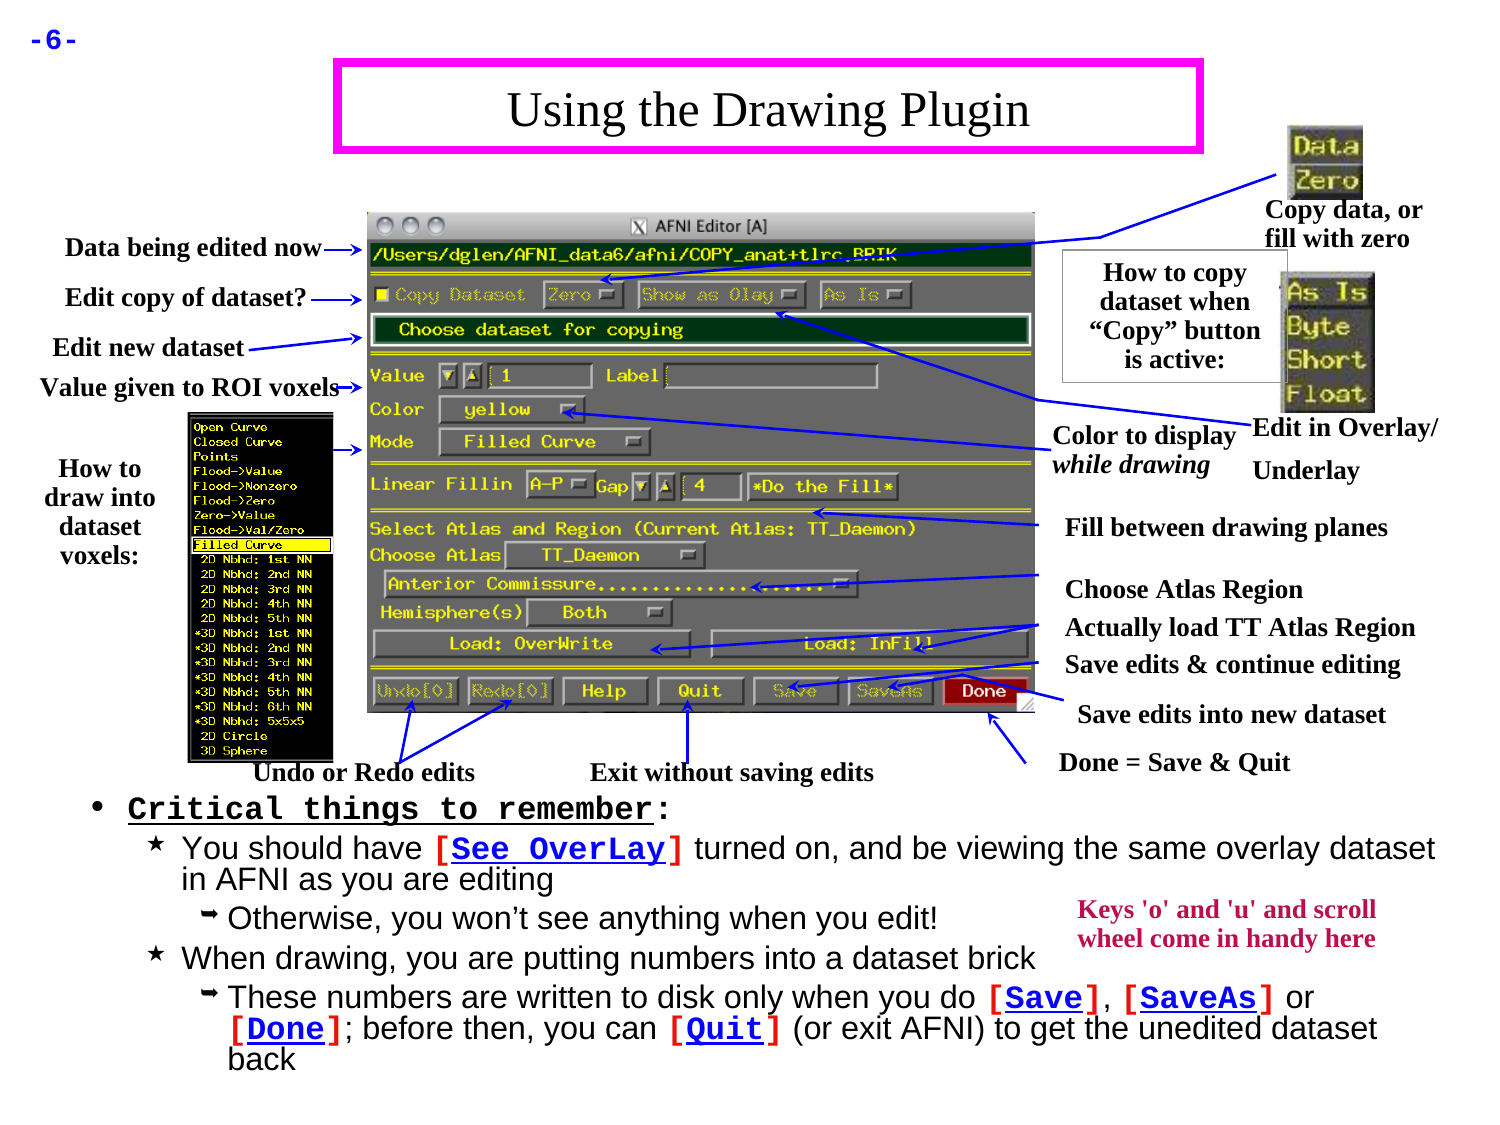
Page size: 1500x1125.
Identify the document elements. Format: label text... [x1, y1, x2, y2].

picture [367, 212, 1035, 713]
text_box Color to display while drawing [1037, 413, 1288, 488]
picture [682, 708, 693, 713]
list Critical things to remember: You should have [See OverLay] turned on, and be viewing the same overlay dataset in AFNI as you are editing Otherwise, you won’t see anything when you edit! When drawing, you are putting numbers into a dataset brick These numbers are written to disk only when you do [Save], [SaveAs] or [Done]; before then, you can [Quit] (or exit AFNI) to get the unedited dataset back [74, 787, 1463, 1088]
picture [187, 412, 334, 763]
text_box Data being edited now [49, 224, 376, 270]
text_box Choose Atlas Region [1049, 572, 1476, 605]
text_box How to copy dataset when “Copy” button is active: [1062, 249, 1288, 383]
text_box Copy data, or fill with zero [1250, 187, 1476, 262]
text_box Actually load TT Atlas Region [1049, 605, 1476, 651]
title Using the Drawing Plugin [337, 62, 1200, 150]
picture [1279, 270, 1375, 407]
text_box Edit copy of dataset? [49, 275, 376, 320]
text_box Edit new dataset [37, 324, 363, 365]
text_box Fill between drawing planes [1050, 505, 1438, 551]
text_box Done = Save & Quit [1037, 740, 1426, 786]
text_box Value given to ROI voxels [24, 365, 376, 411]
text_box Keys 'o' and 'u' and scroll wheel come in handy here [1062, 887, 1450, 962]
text_box Exit without saving edits [575, 750, 926, 795]
text_box Save edits & continue editing [1049, 642, 1463, 688]
picture [1287, 124, 1363, 187]
text_box Undo or Redo edits [237, 750, 563, 795]
text_box Edit in Overlay/ Underlay [1237, 407, 1476, 493]
text_box Save edits into new dataset [1062, 692, 1450, 738]
text_box How to draw into dataset voxels: [24, 446, 176, 579]
